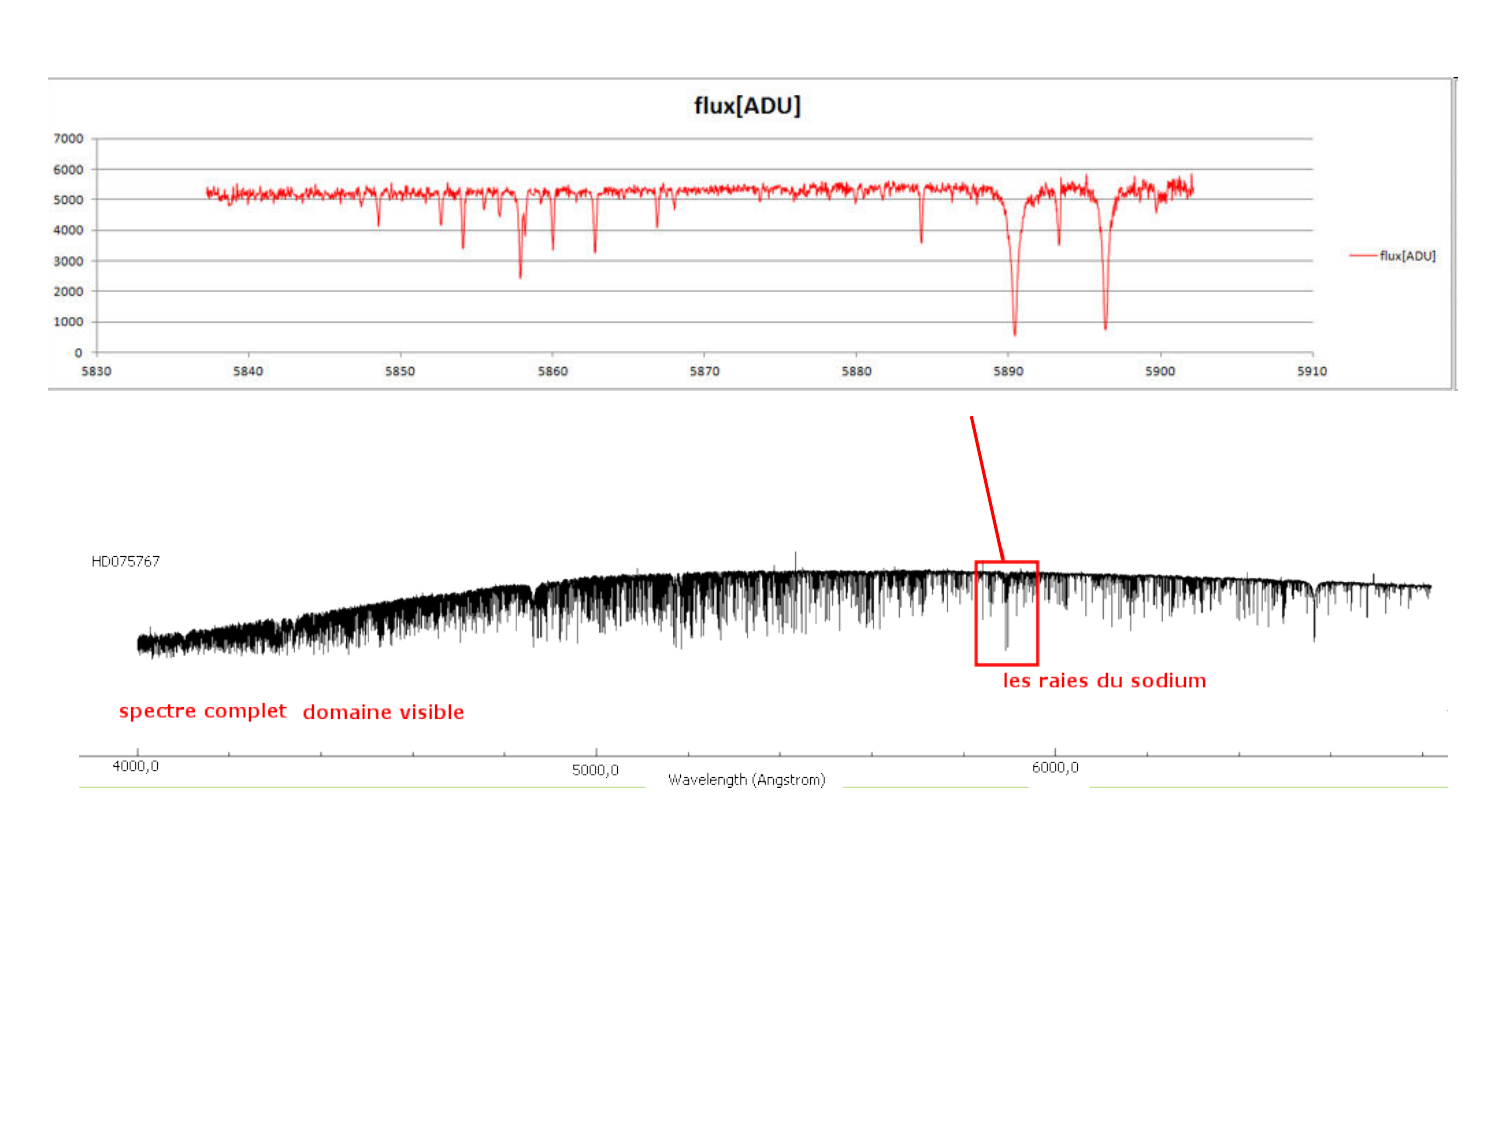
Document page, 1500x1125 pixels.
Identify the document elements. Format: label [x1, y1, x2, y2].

picture [79, 545, 1448, 788]
picture [48, 77, 1458, 391]
